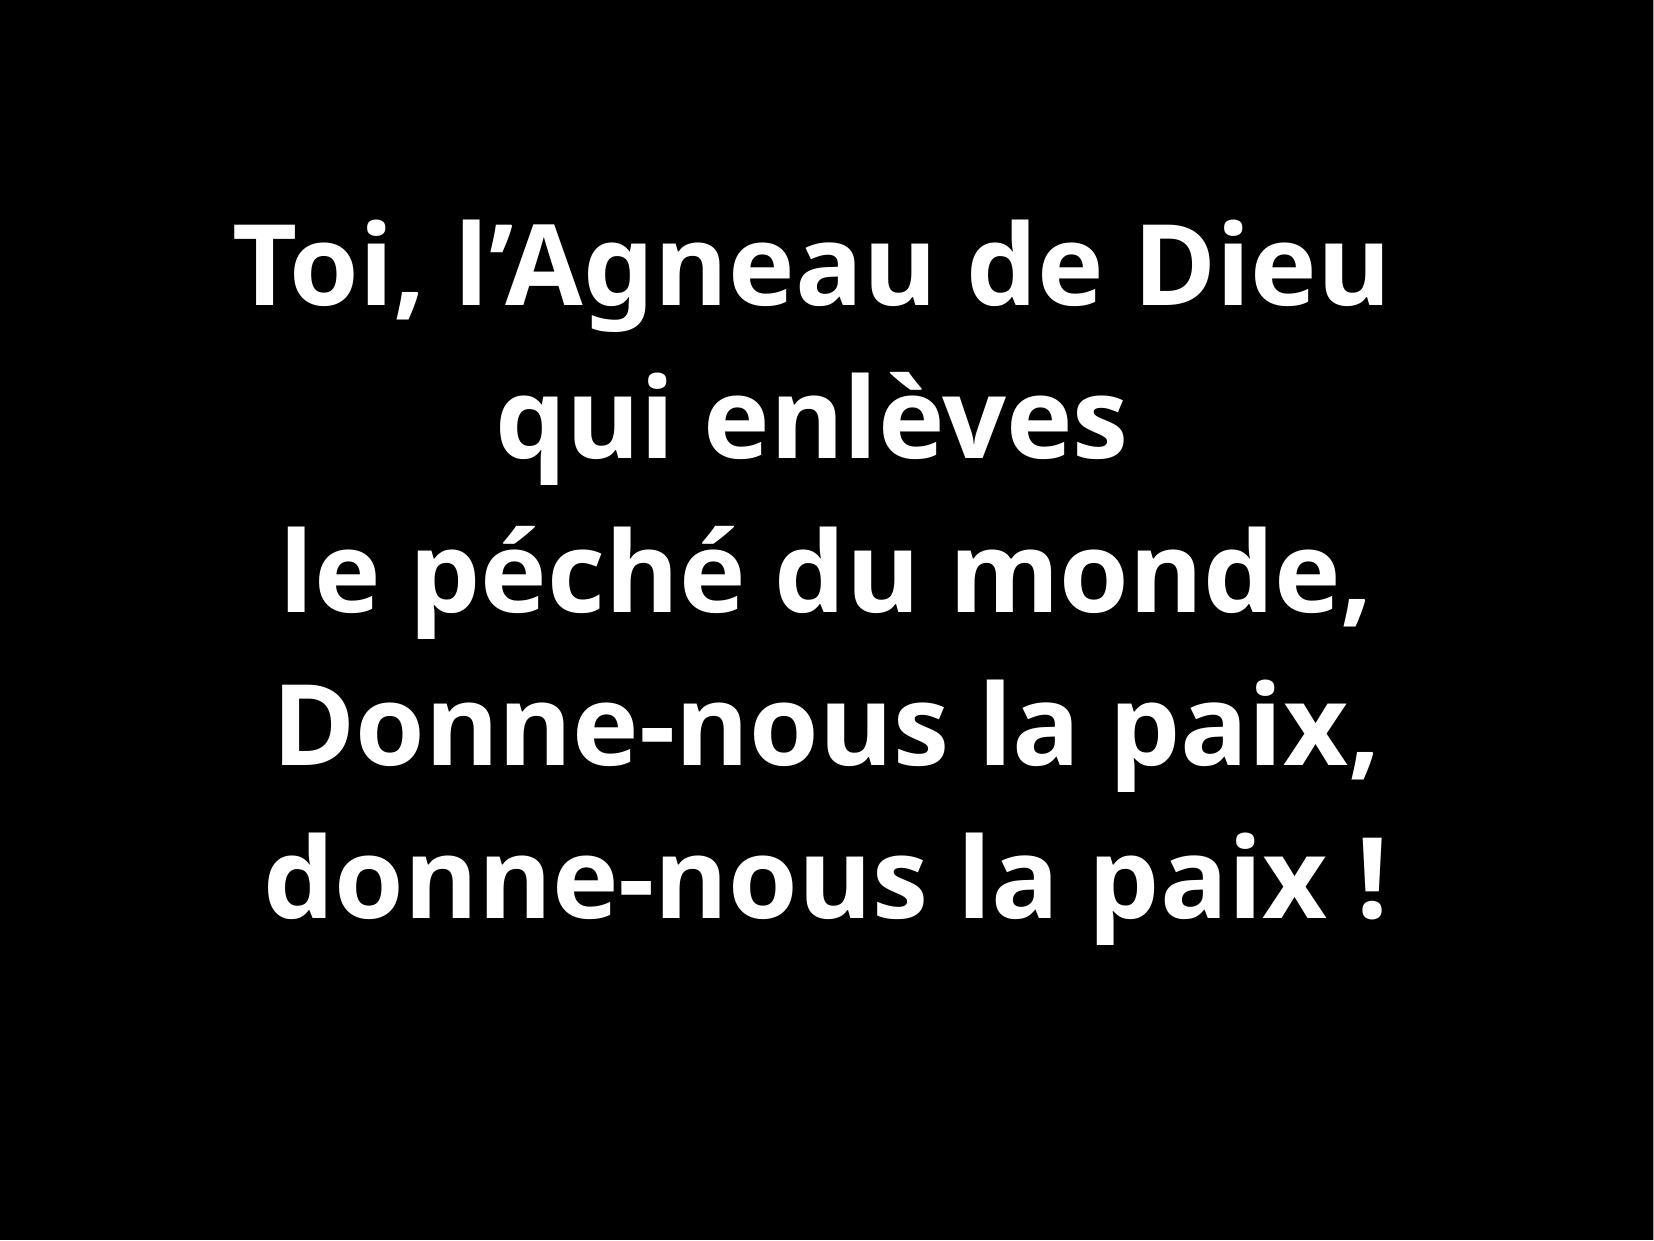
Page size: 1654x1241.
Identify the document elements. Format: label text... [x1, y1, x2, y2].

subtitle Toi, l’Agneau de Dieu qui enlèves le péché du monde, Donne-nous la paix, donne-nous la paix ! [82, 17, 1571, 1241]
